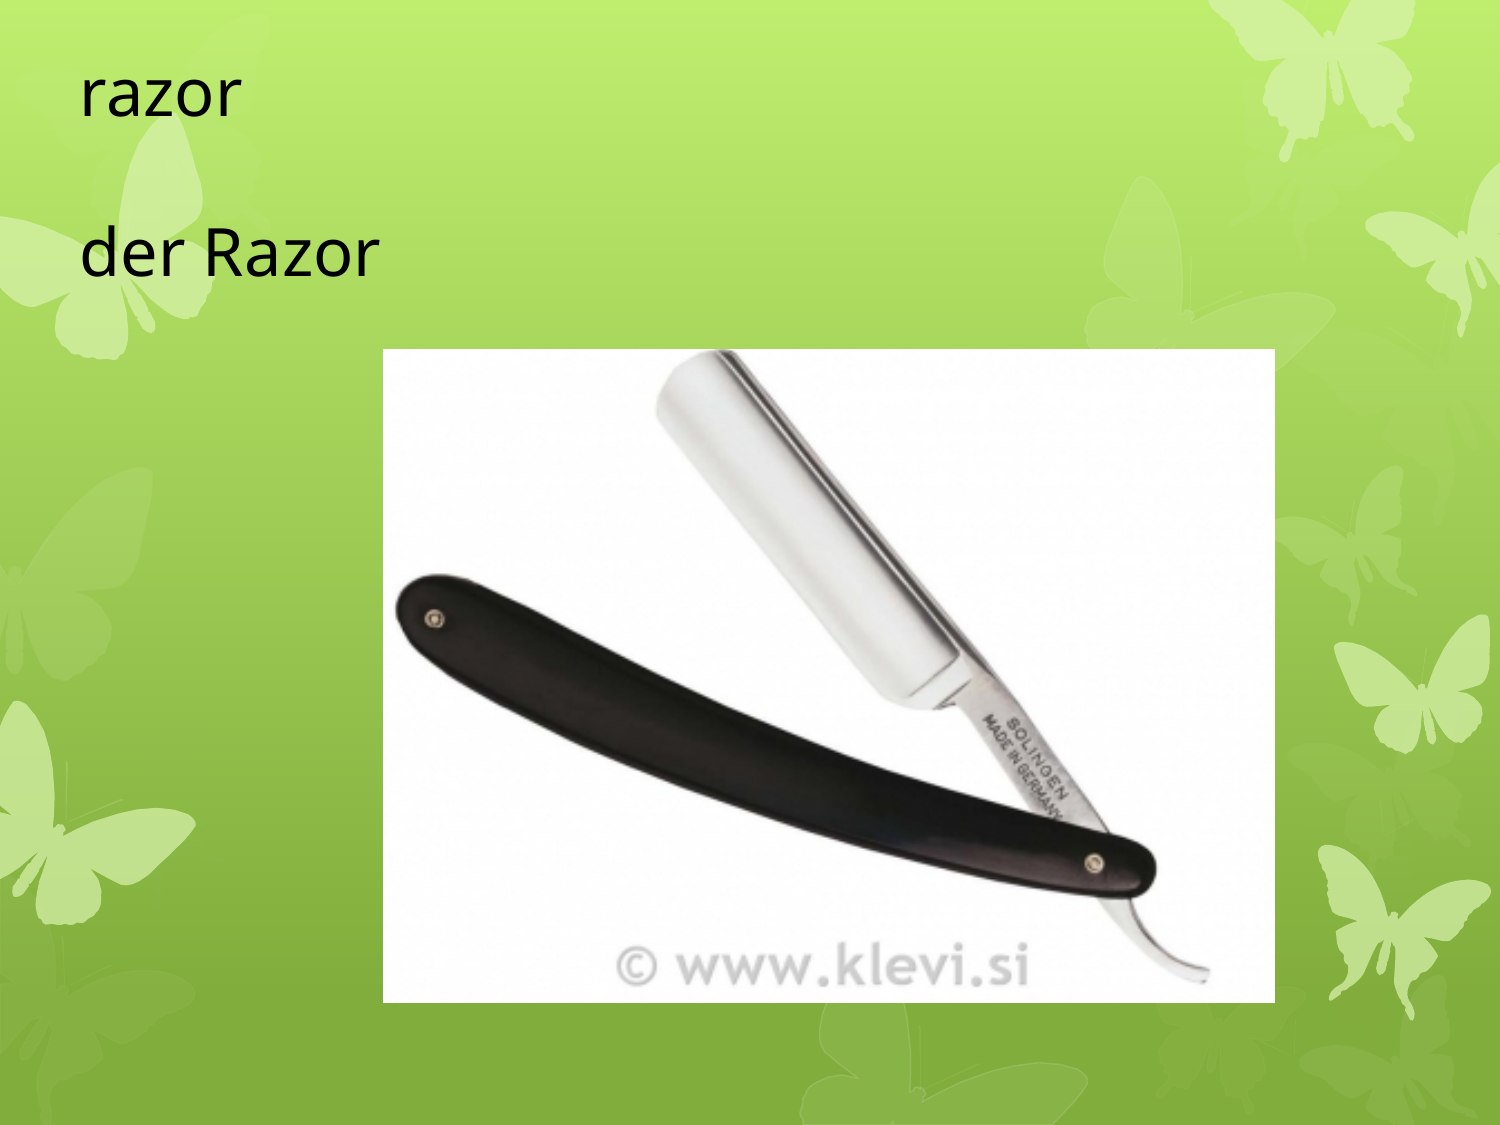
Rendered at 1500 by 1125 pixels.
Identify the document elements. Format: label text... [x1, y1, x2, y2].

text_box razor der Razor [65, 42, 397, 298]
picture [383, 349, 1275, 1003]
